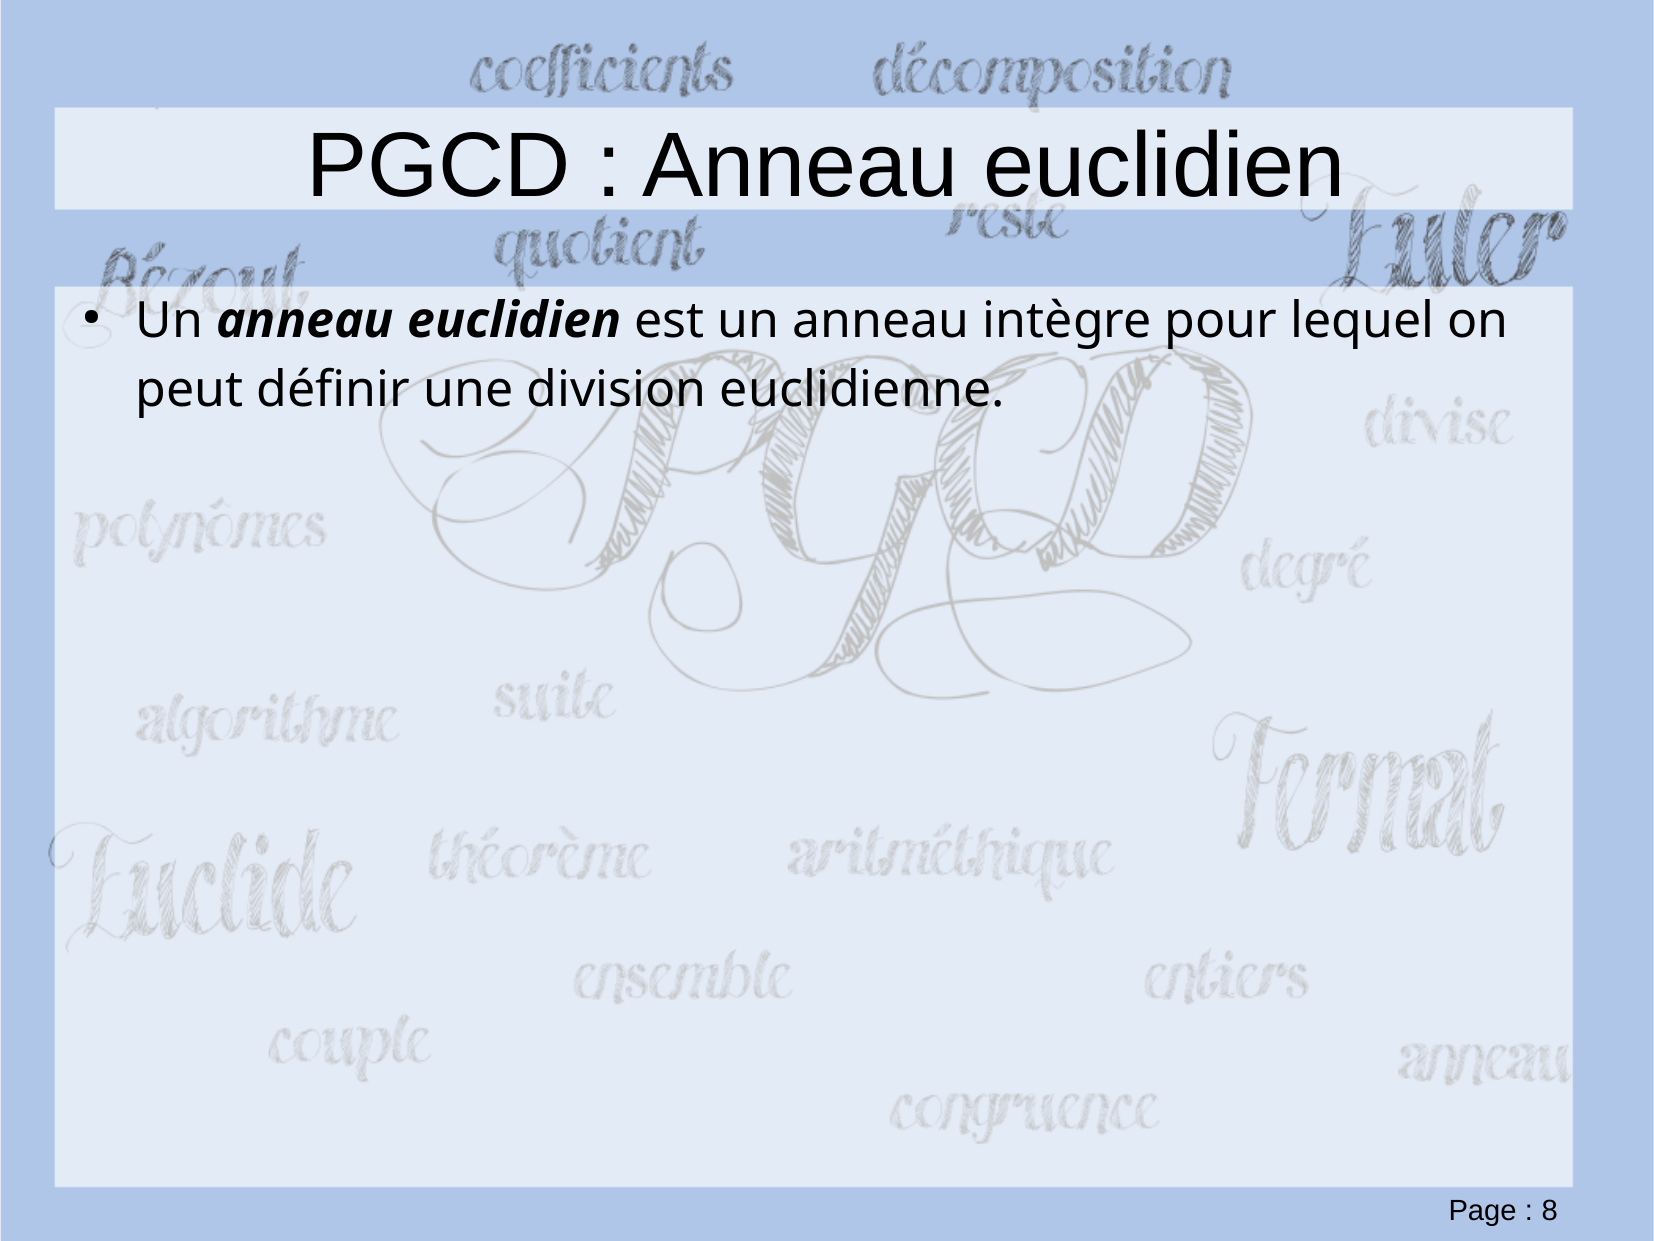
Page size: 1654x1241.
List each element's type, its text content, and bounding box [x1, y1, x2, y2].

list Un anneau euclidien est un anneau intègre pour lequel on peut définir une division euclidienne. [64, 284, 1554, 1176]
picture [0, 0, 1654, 1241]
title PGCD : Anneau euclidien [82, 61, 1571, 269]
